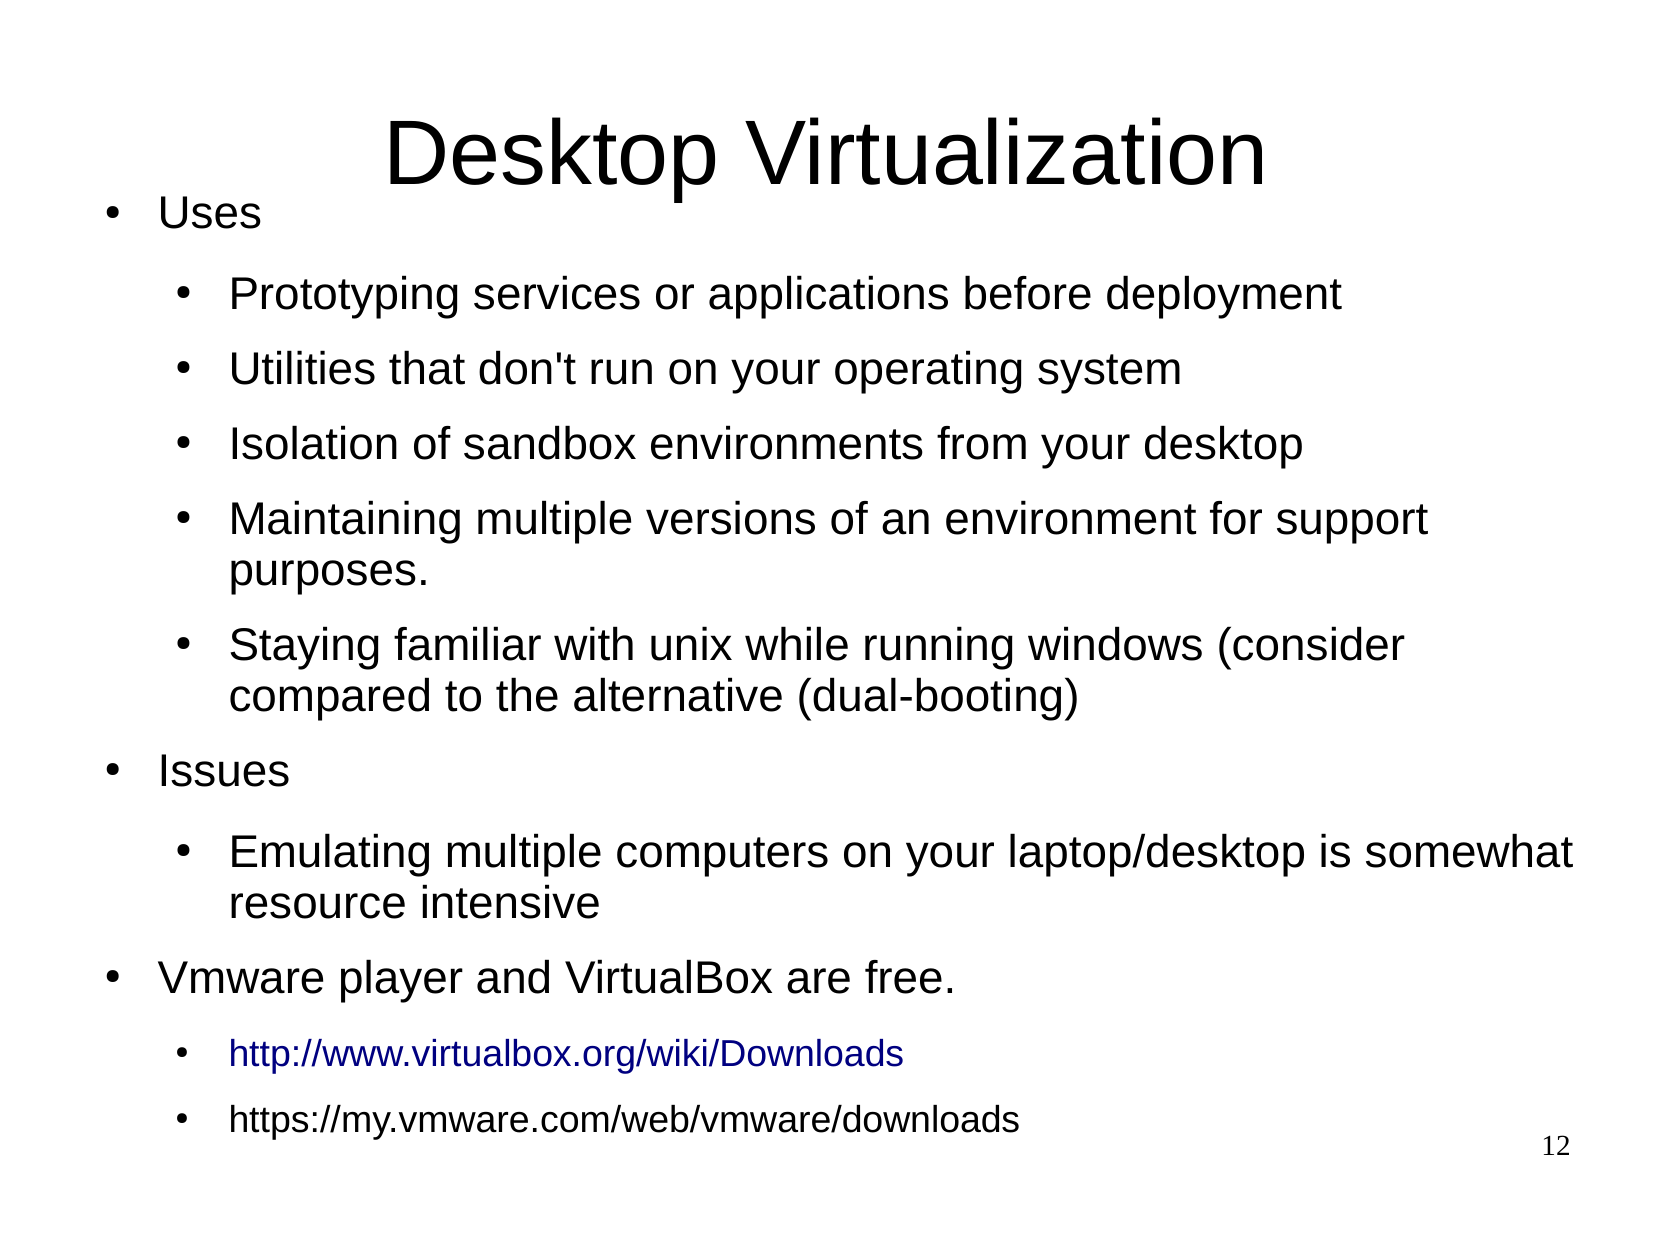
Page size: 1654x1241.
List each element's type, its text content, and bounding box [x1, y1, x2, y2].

list Uses Prototyping services or applications before deployment Utilities that don't run on your operating system Isolation of sandbox environments from your desktop Maintaining multiple versions of an environment for support purposes. Staying familiar with unix while running windows (consider compared to the alternative (dual-booting) Issues Emulating multiple computers on your laptop/desktop is somewhat resource intensive Vmware player and VirtualBox are free. http://www.virtualbox.org/wiki/Downloads https://my.vmware.com/web/vmware/downloads [86, 187, 1576, 1201]
title Desktop Virtualization [82, 49, 1571, 257]
